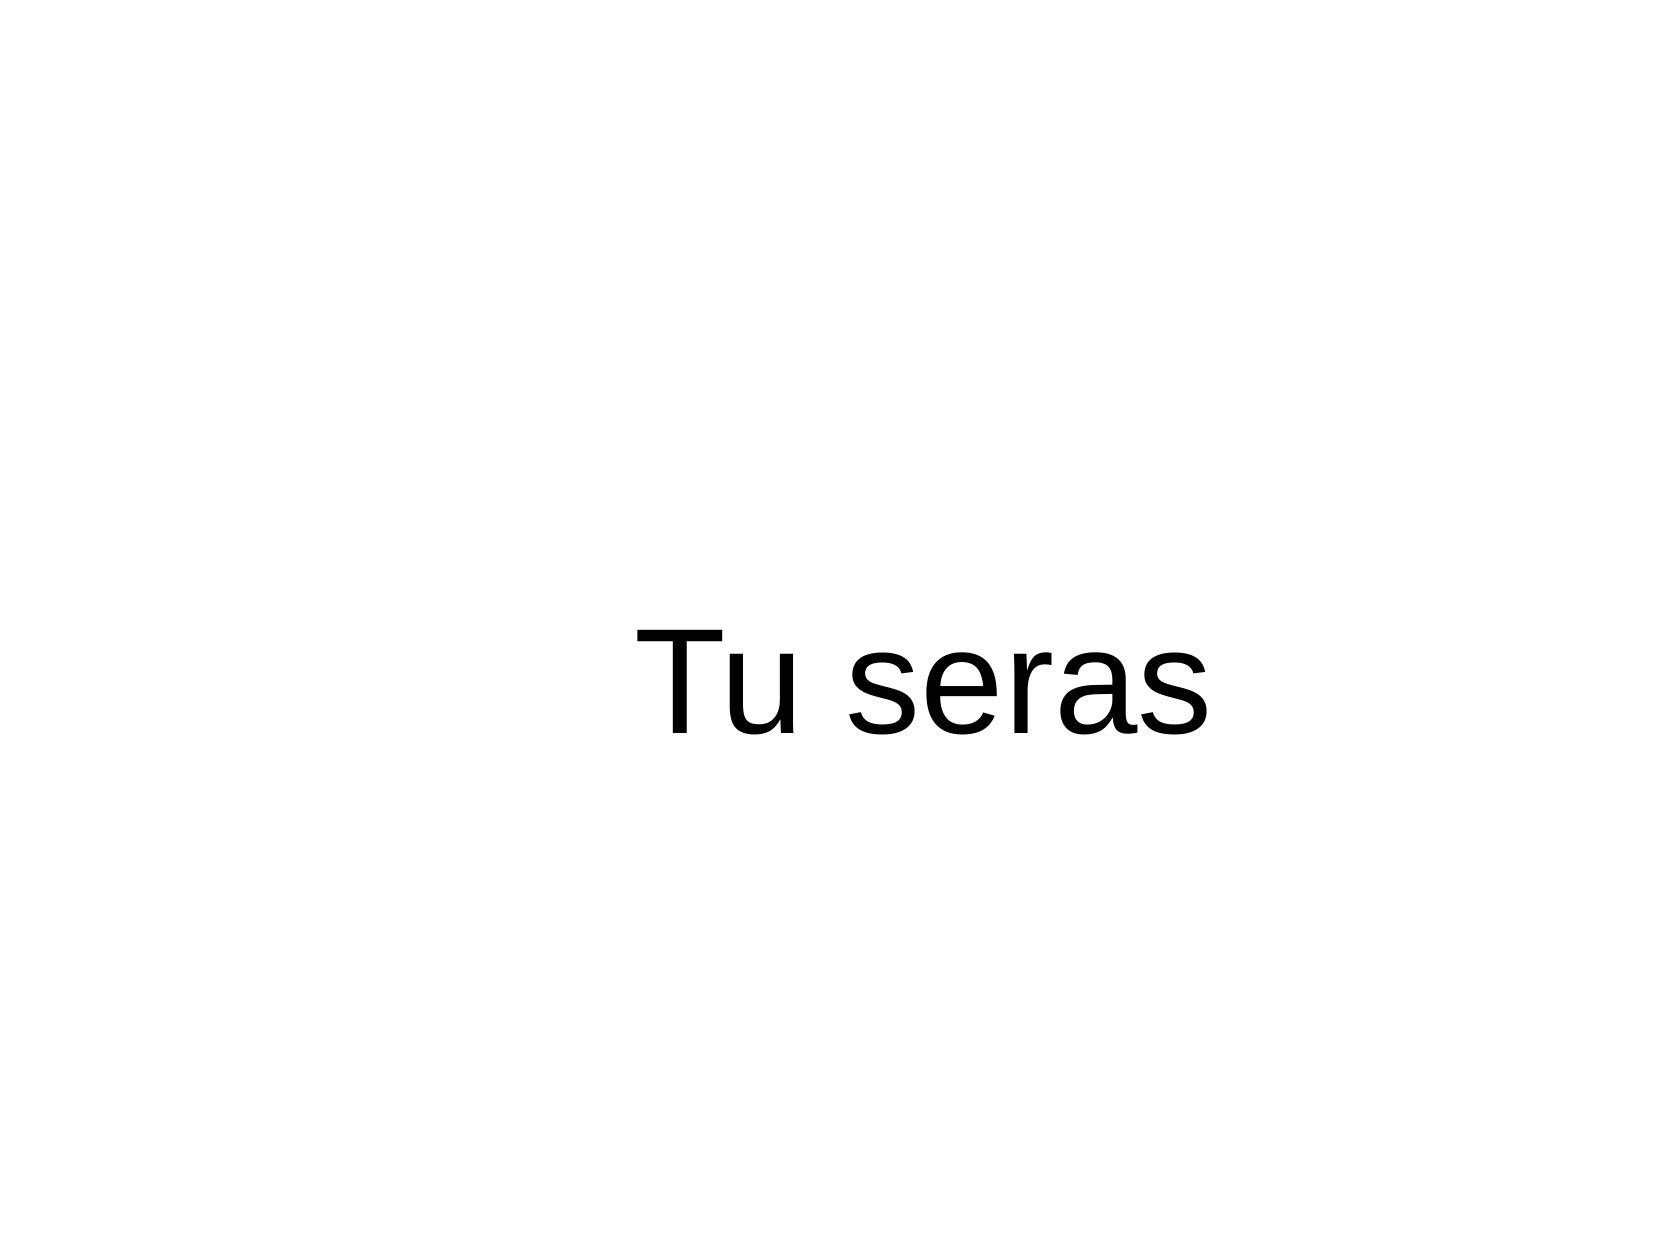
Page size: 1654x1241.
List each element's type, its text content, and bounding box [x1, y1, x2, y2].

text_box Tu seras [620, 590, 1536, 773]
